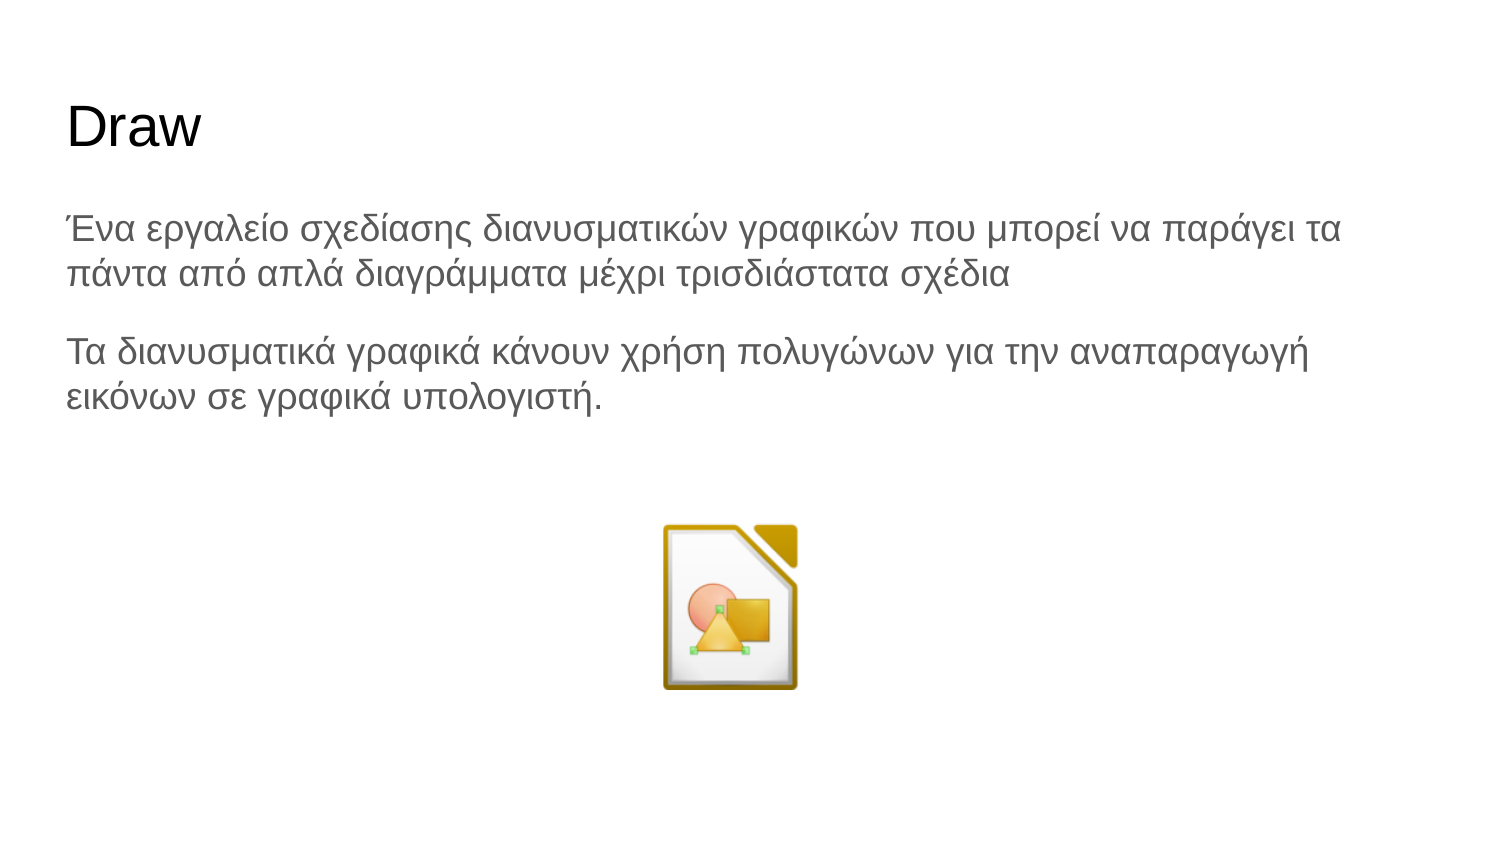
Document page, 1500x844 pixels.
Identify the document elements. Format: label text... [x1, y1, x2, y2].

picture [663, 521, 808, 690]
title Draw [51, 72, 1449, 167]
list Ένα εργαλείο σχεδίασης διανυσματικών γραφικών που μπορεί να παράγει τα πάντα από απλά διαγράμματα μέχρι τρισδιάστατα σχέδια Τα διανυσματικά γραφικά κάνουν χρήση πολυγώνων για την αναπαραγωγή εικόνων σε γραφικά υπολογιστή. [51, 189, 1449, 750]
